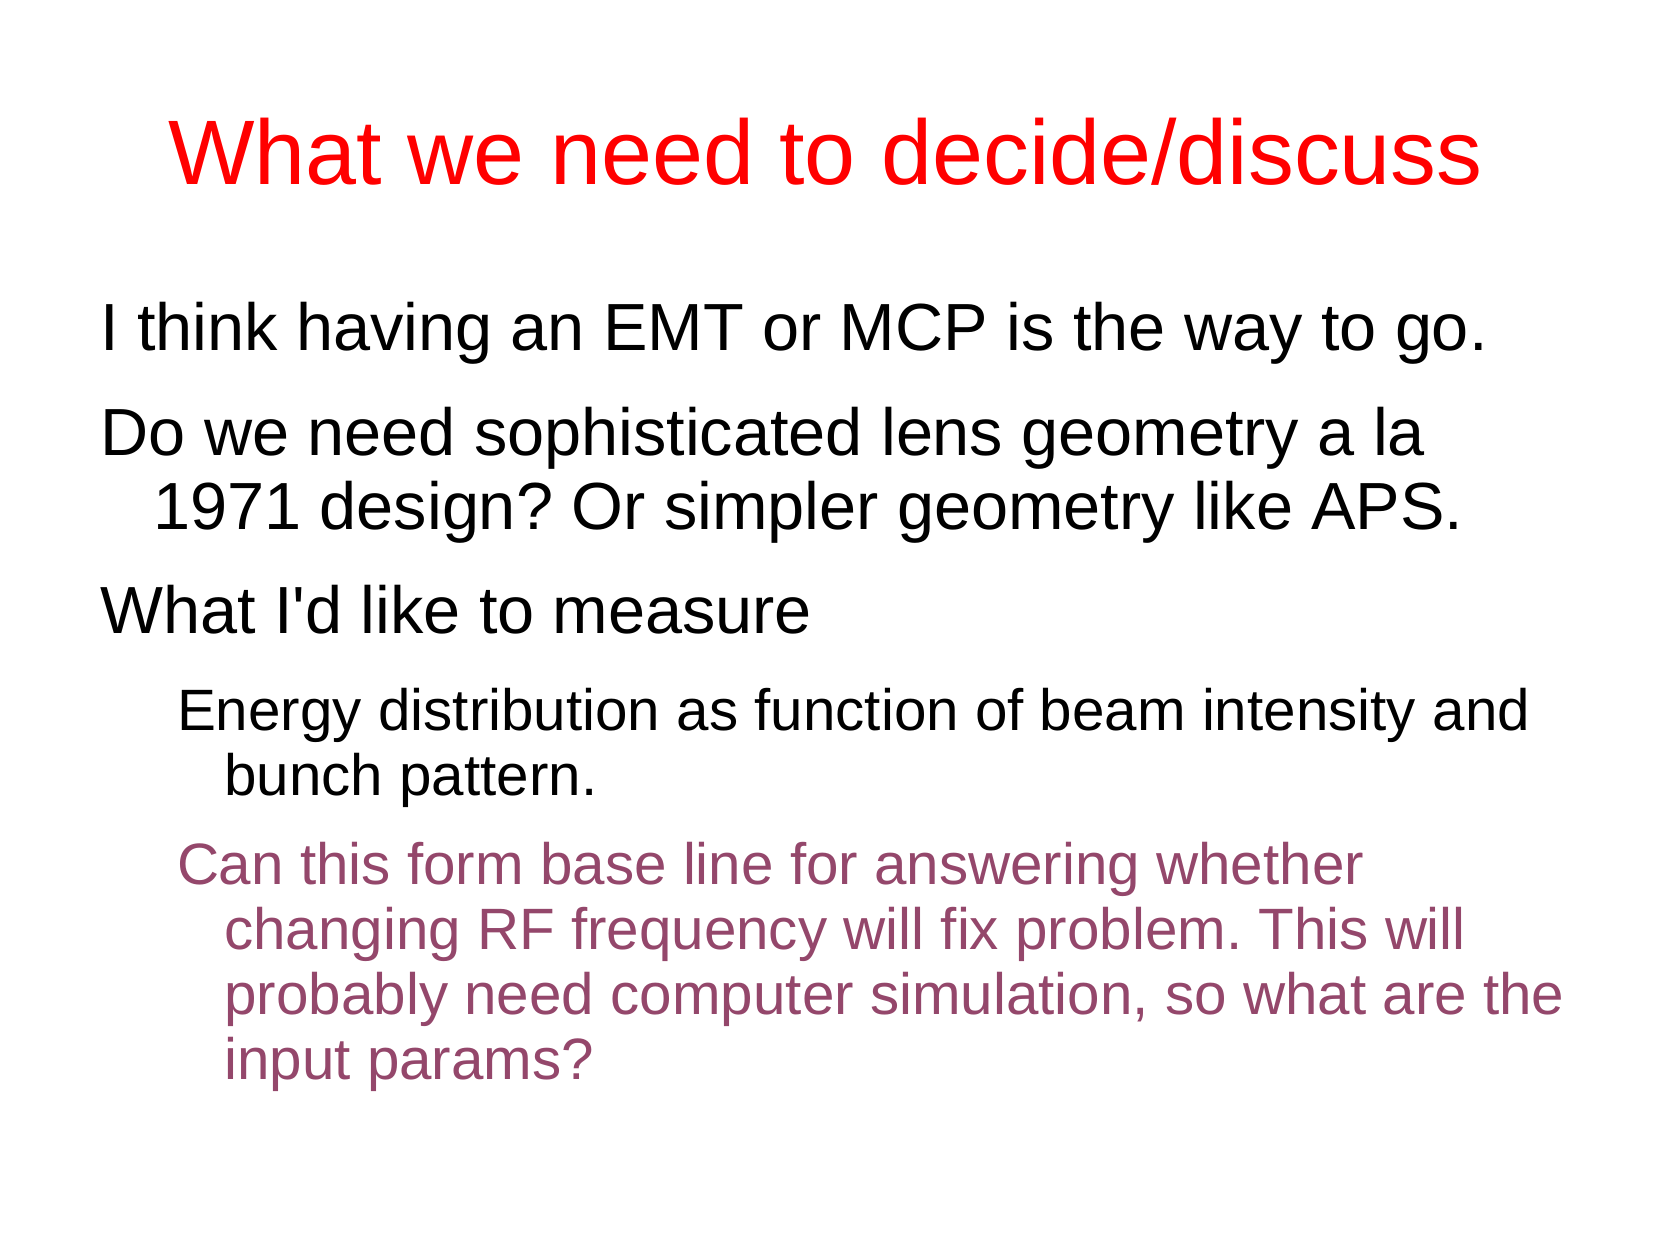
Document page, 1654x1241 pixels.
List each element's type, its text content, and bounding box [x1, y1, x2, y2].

list I think having an EMT or MCP is the way to go. Do we need sophisticated lens geometry a la 1971 design? Or simpler geometry like APS. What I'd like to measure Energy distribution as function of beam intensity and bunch pattern. Can this form base line for answering whether changing RF frequency will fix problem. This will probably need computer simulation, so what are the input params? [82, 290, 1571, 1094]
title What we need to decide/discuss [82, 49, 1571, 257]
